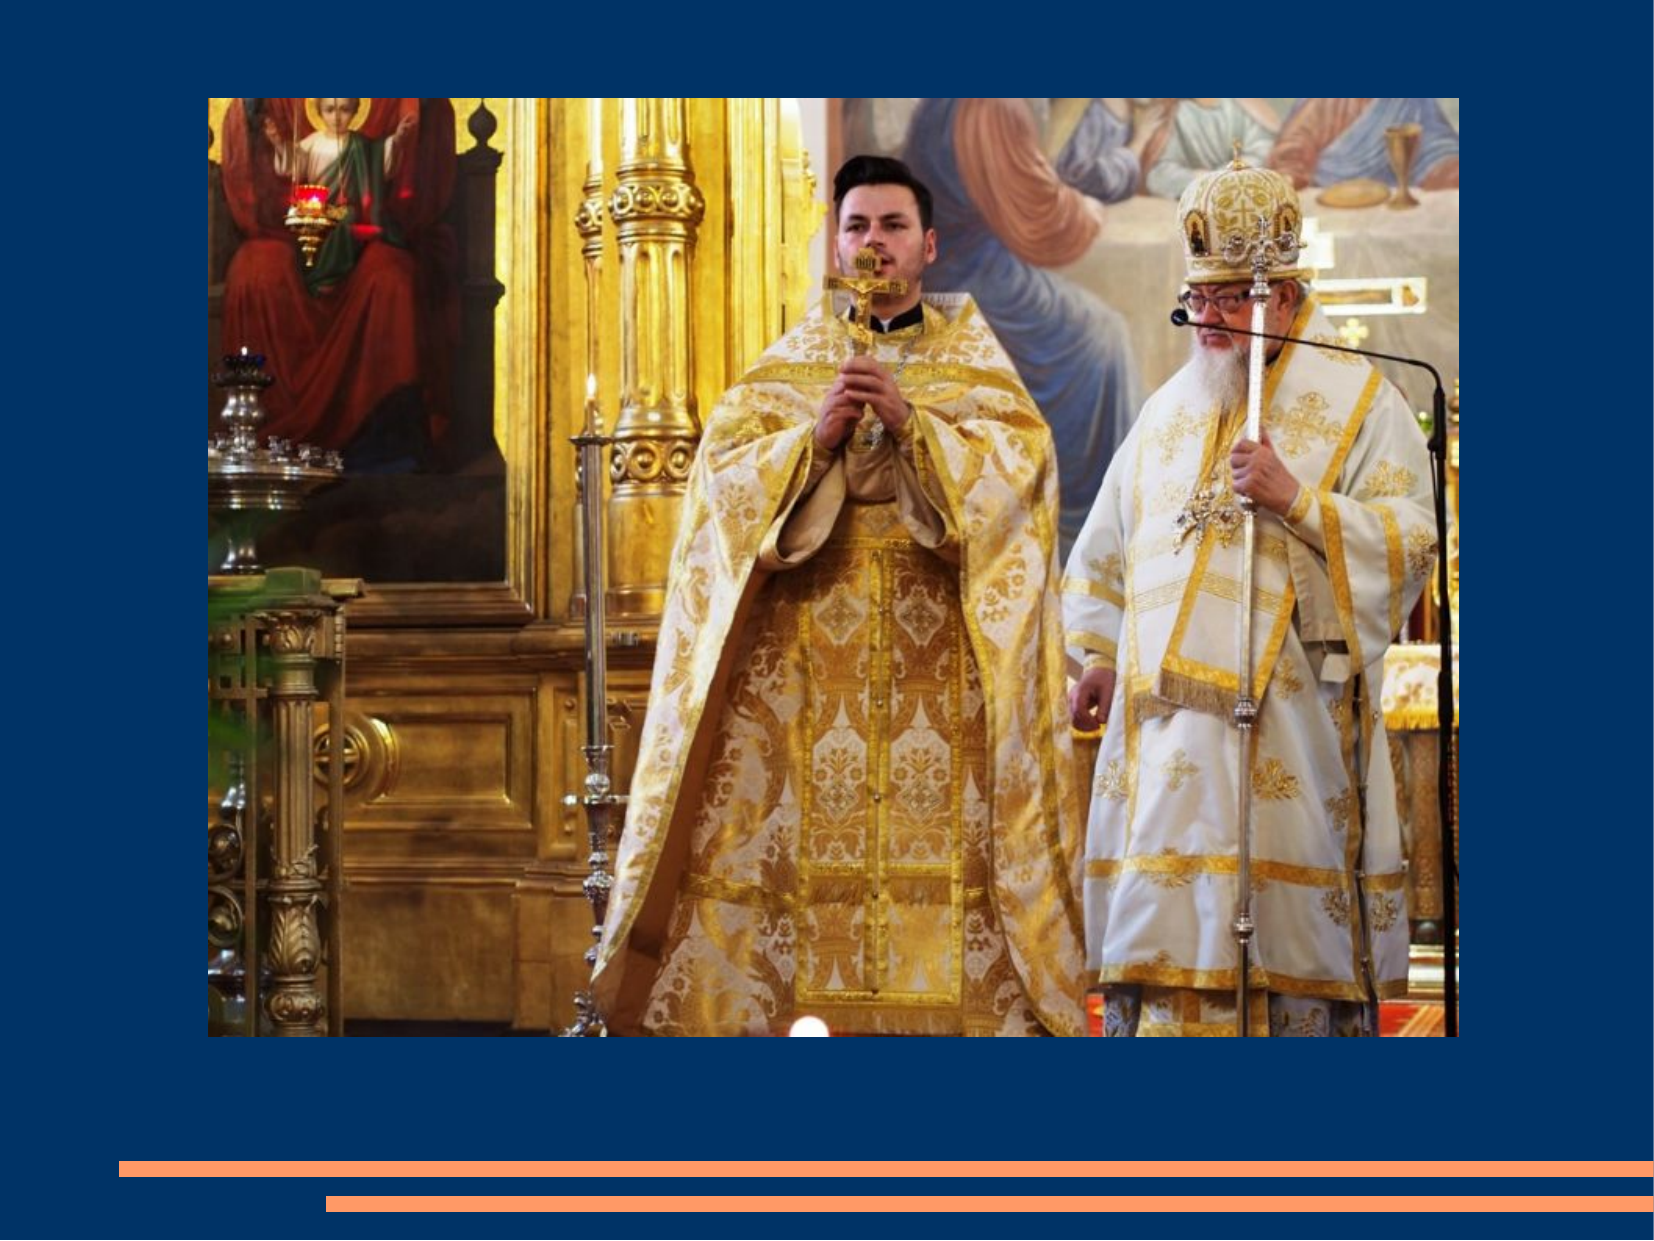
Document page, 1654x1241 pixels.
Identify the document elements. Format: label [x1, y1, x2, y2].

picture [208, 99, 1459, 1037]
